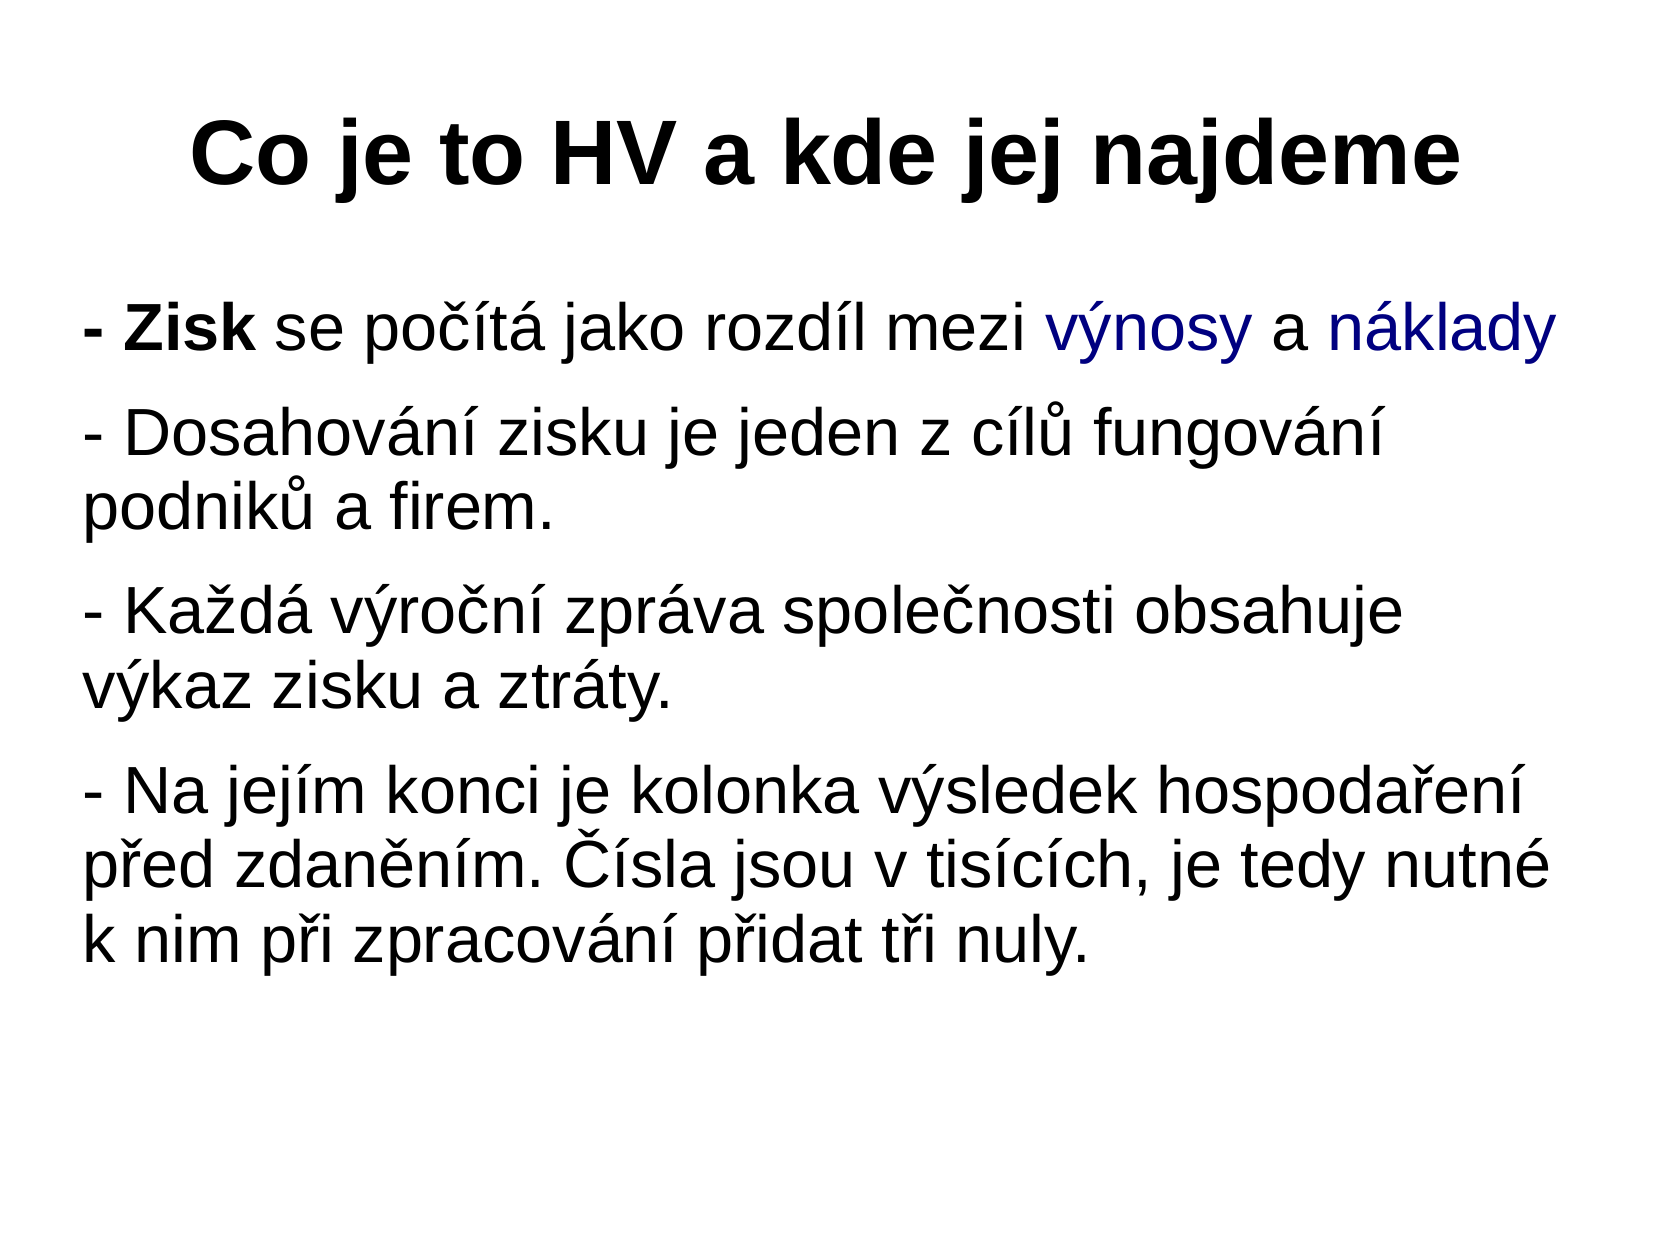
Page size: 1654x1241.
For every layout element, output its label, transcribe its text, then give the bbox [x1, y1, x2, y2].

title Co je to HV a kde jej najdeme [82, 49, 1571, 257]
list - Zisk se počítá jako rozdíl mezi výnosy a náklady - Dosahování zisku je jeden z cílů fungování podniků a firem. - Každá výroční zpráva společnosti obsahuje výkaz zisku a ztráty. - Na jejím konci je kolonka výsledek hospodaření před zdaněním. Čísla jsou v tisících, je tedy nutné k nim při zpracování přidat tři nuly. [82, 290, 1571, 1109]
